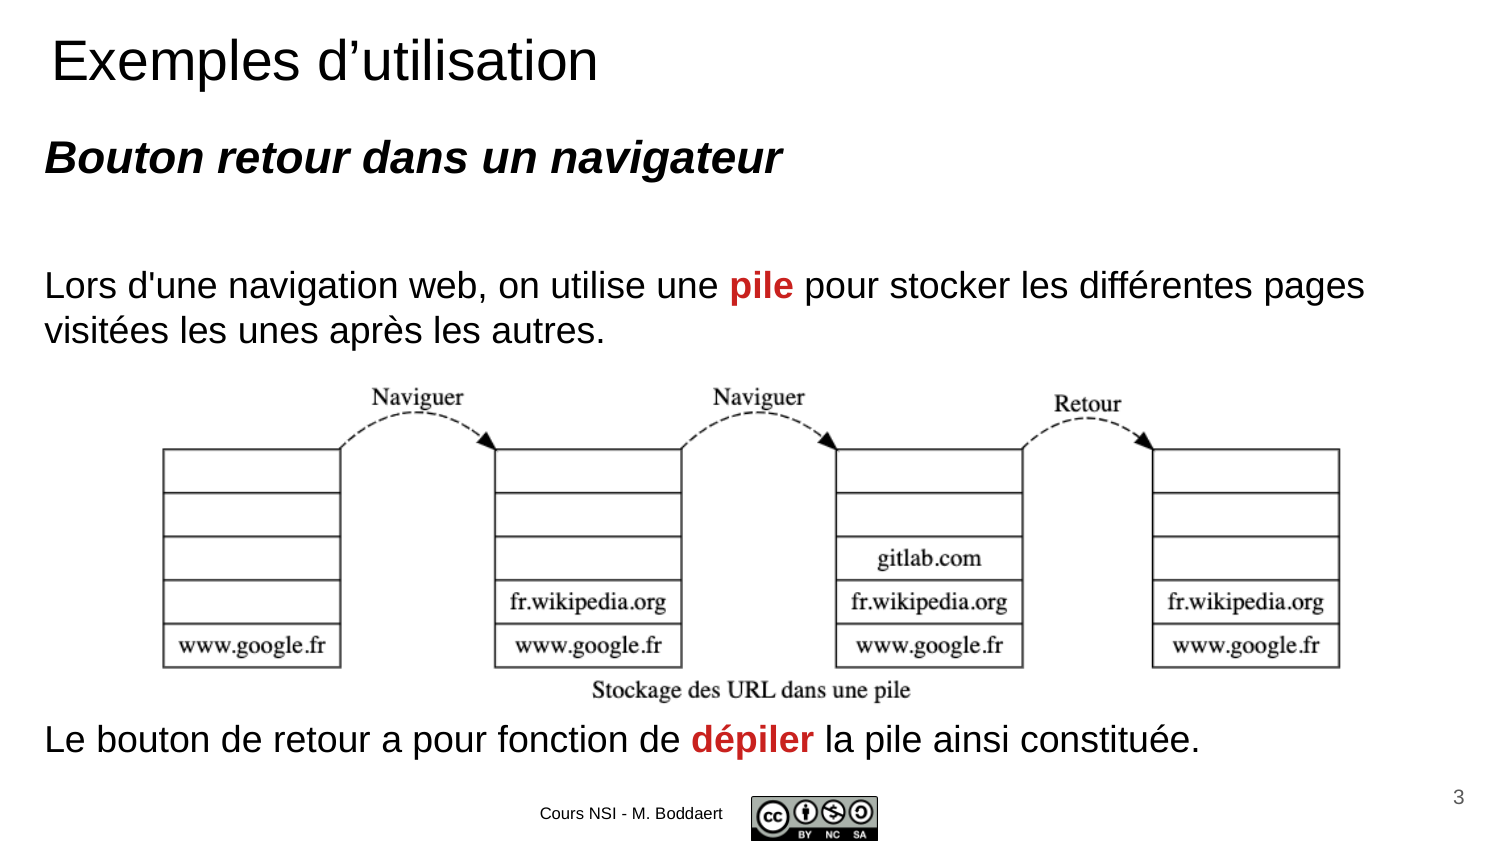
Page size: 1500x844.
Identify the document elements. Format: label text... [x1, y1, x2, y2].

text_box Le bouton de retour a pour fonction de dépiler la pile ainsi constituée. [29, 711, 1259, 770]
slide_number <numéro> [1389, 764, 1480, 830]
picture [156, 376, 1347, 719]
text_box Bouton retour dans un navigateur Lors d'une navigation web, on utilise une pile pour stocker les différentes pages visitées les unes après les autres. [29, 120, 1477, 355]
title Exemples d’utilisation [51, 13, 1449, 108]
picture [751, 796, 878, 841]
